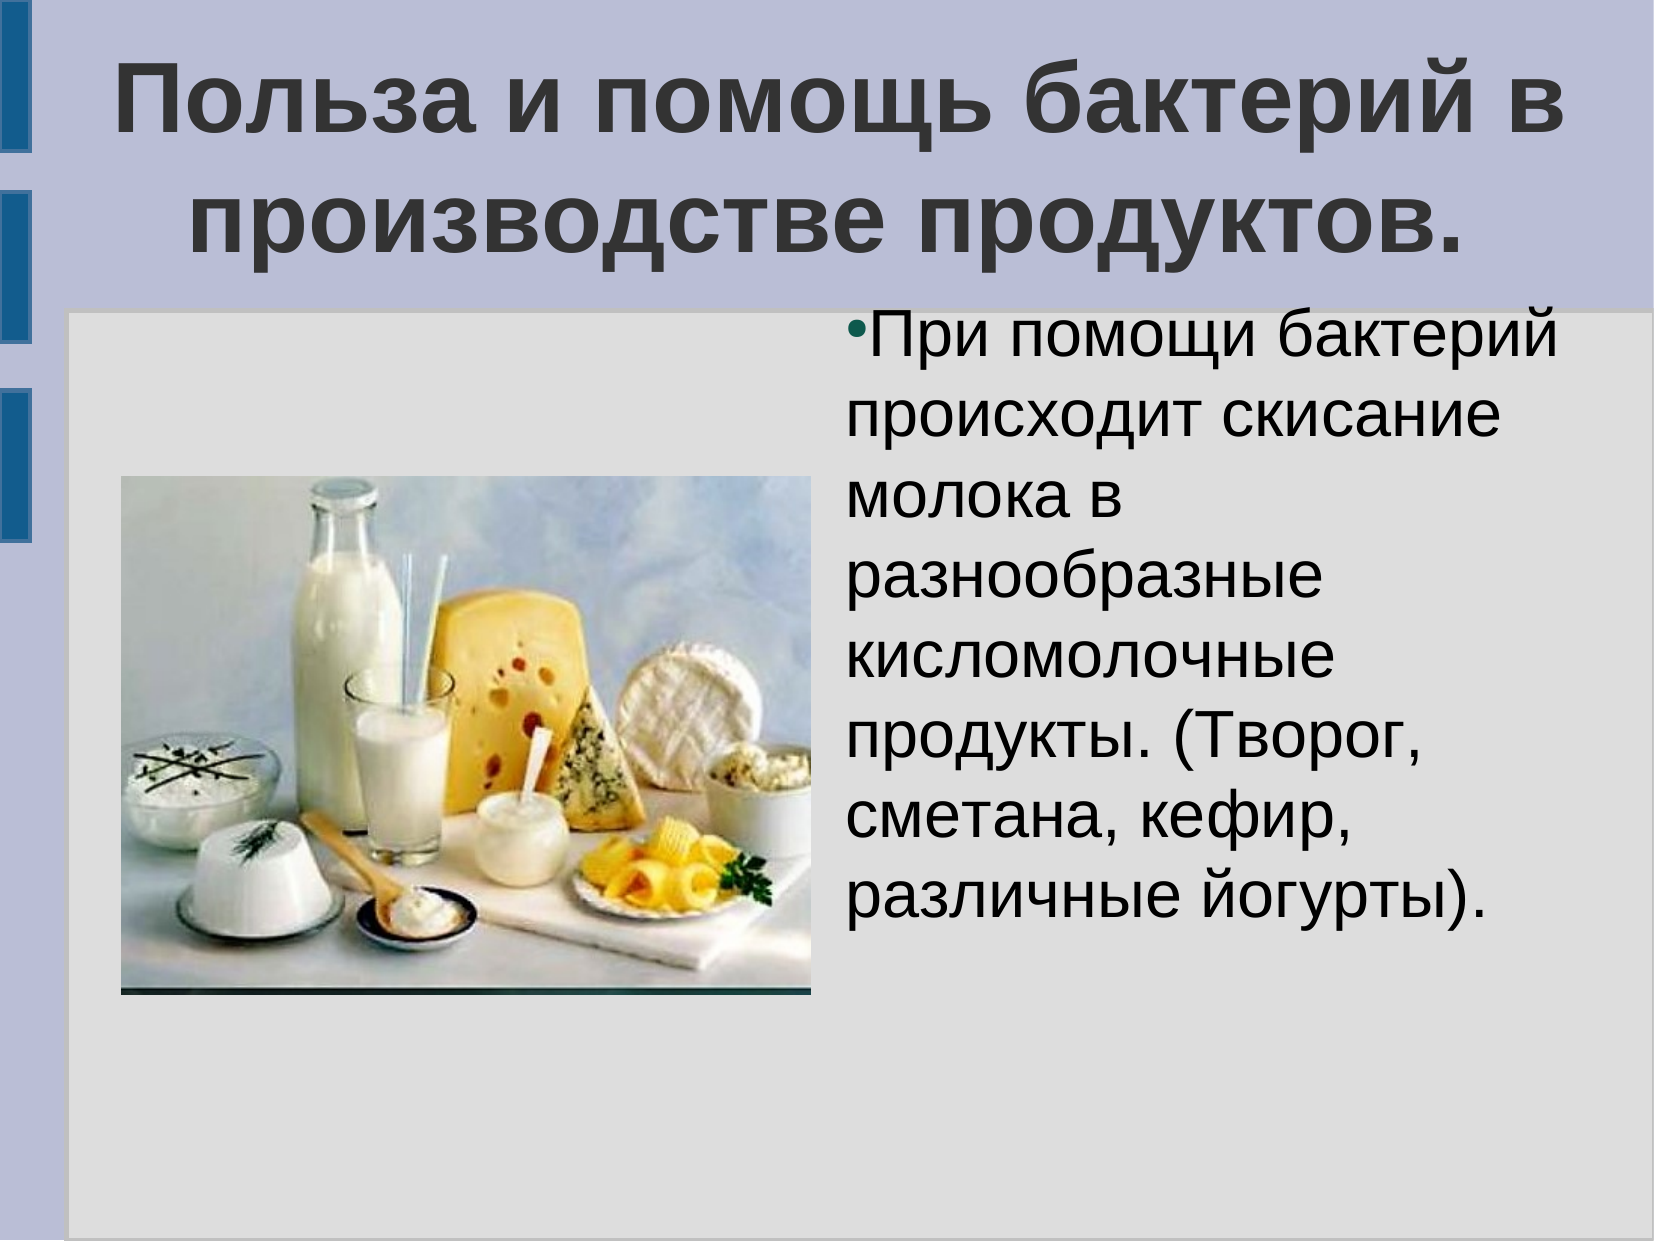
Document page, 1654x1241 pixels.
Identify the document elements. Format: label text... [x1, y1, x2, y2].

list При помощи бактерий происходит скисание молока в разнообразные кисломолочные продукты. (Творог, сметана, кефир, различные йогурты). [845, 290, 1572, 1109]
picture [121, 476, 811, 995]
title Польза и помощь бактерий в производстве продуктов. [82, 30, 1571, 275]
